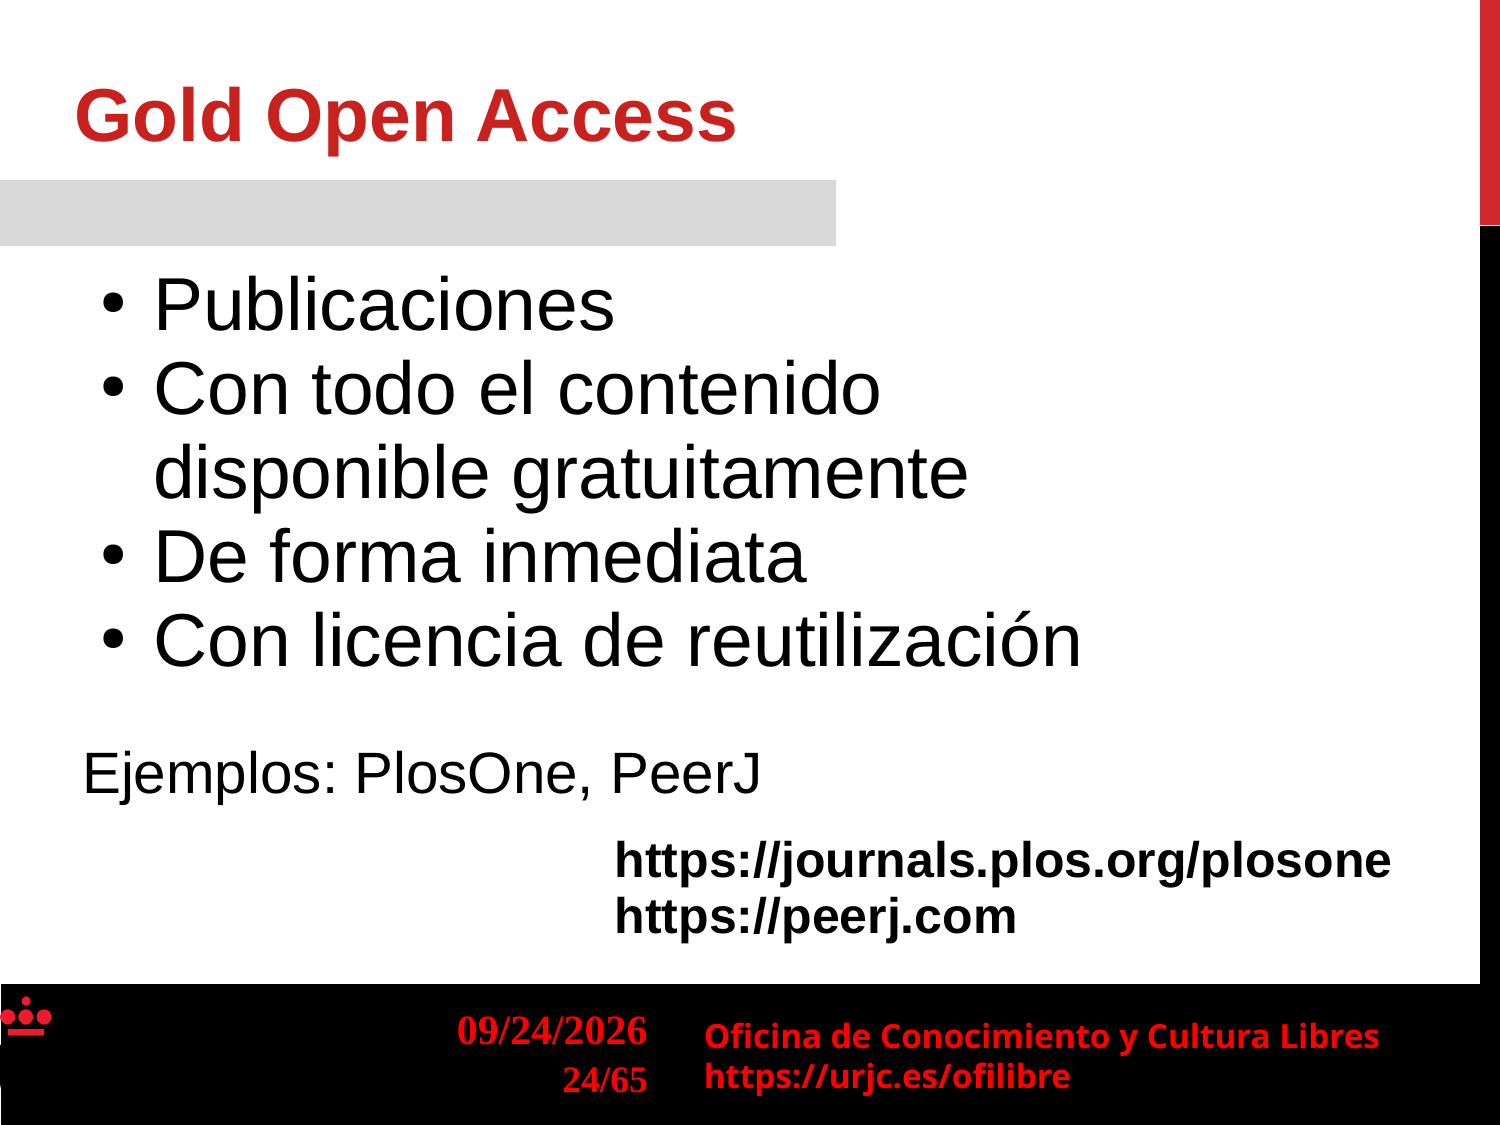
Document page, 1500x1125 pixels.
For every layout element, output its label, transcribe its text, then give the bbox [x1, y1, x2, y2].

text_box https://journals.plos.org/plosone https://peerj.com [600, 825, 1441, 952]
text_box Publicaciones Con todo el contenido disponible gratuitamente De forma inmediata Con licencia de reutilización Ejemplos: PlosOne, PeerJ [67, 254, 1201, 814]
title [75, 15, 1425, 172]
text_box Gold Open Access [60, 66, 991, 249]
